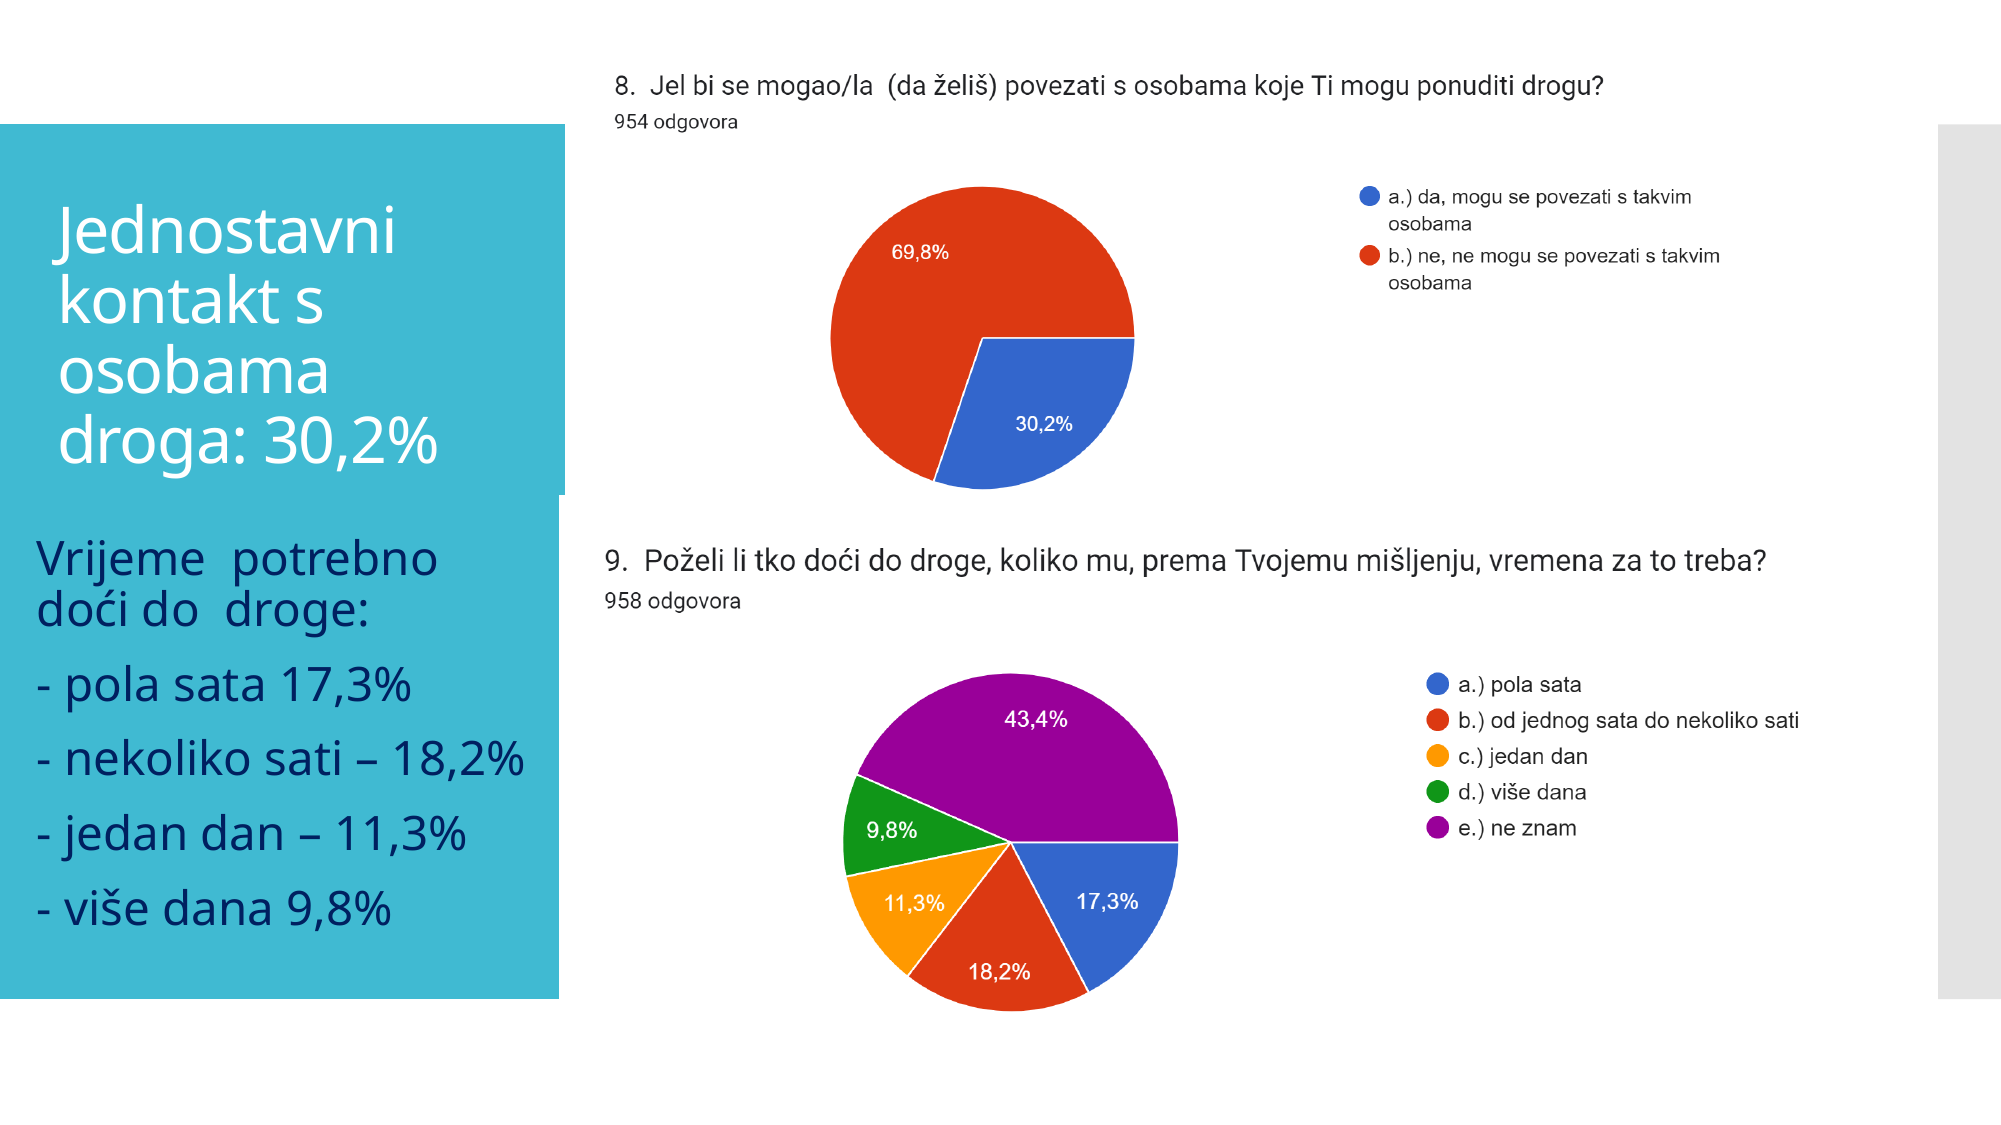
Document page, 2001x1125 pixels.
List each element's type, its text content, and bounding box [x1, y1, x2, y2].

picture [559, 27, 1930, 1076]
title Jednostavni kontakt s osobama droga: 30,2% [41, 187, 507, 526]
list Vrijeme potrebno doći do droge: - pola sata 17,3% - nekoliko sati – 18,2% - jedan dan – 11,3% - više dana 9,8% [21, 526, 544, 993]
